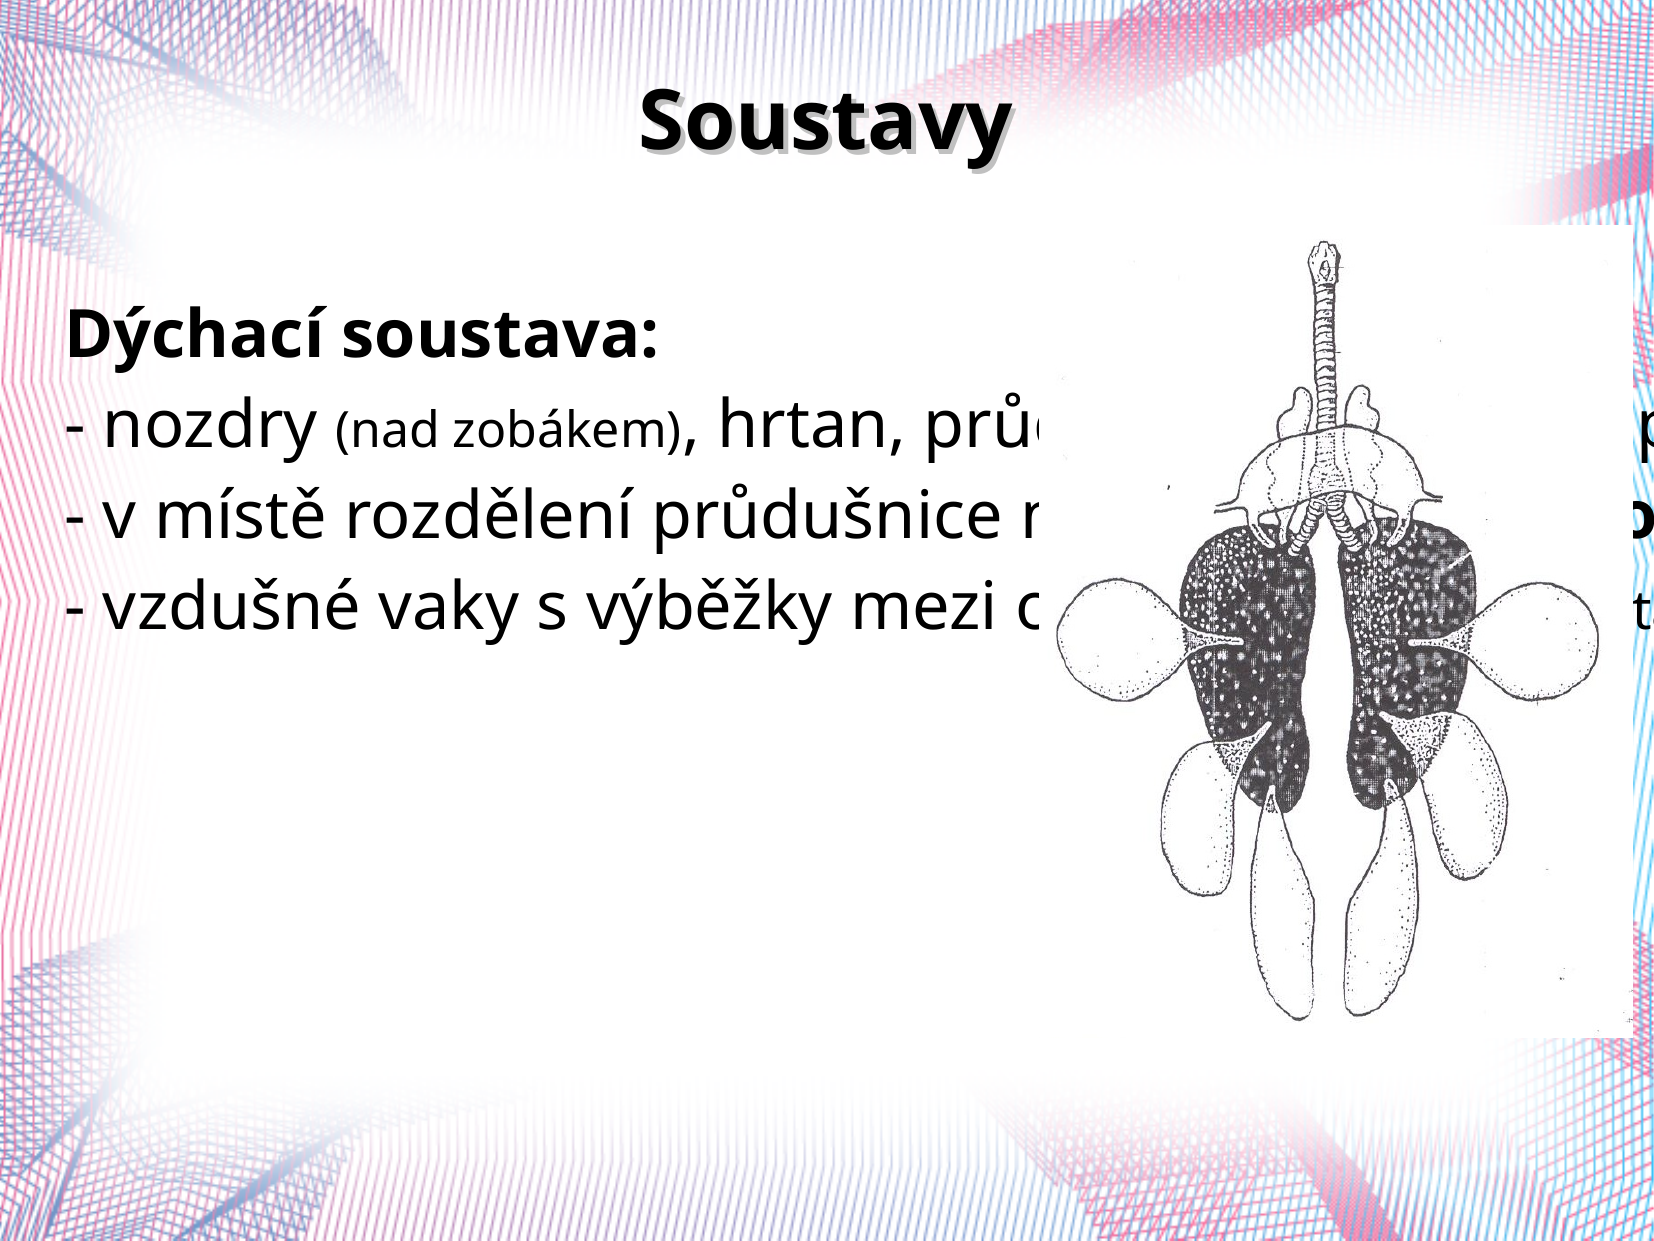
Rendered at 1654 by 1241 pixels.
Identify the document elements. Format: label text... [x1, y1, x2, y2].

text_box Dýchací soustava: - nozdry (nad zobákem), hrtan, průdušnice, průdušky, plíce - v místě rozdělení průdušnice na průdušky – hlasové ústrojí - vzdušné vaky s výběžky mezi orgány (napomáhají létání) [49, 278, 1039, 945]
text_box Soustavy [11, 53, 1640, 185]
picture [1039, 225, 1633, 1038]
